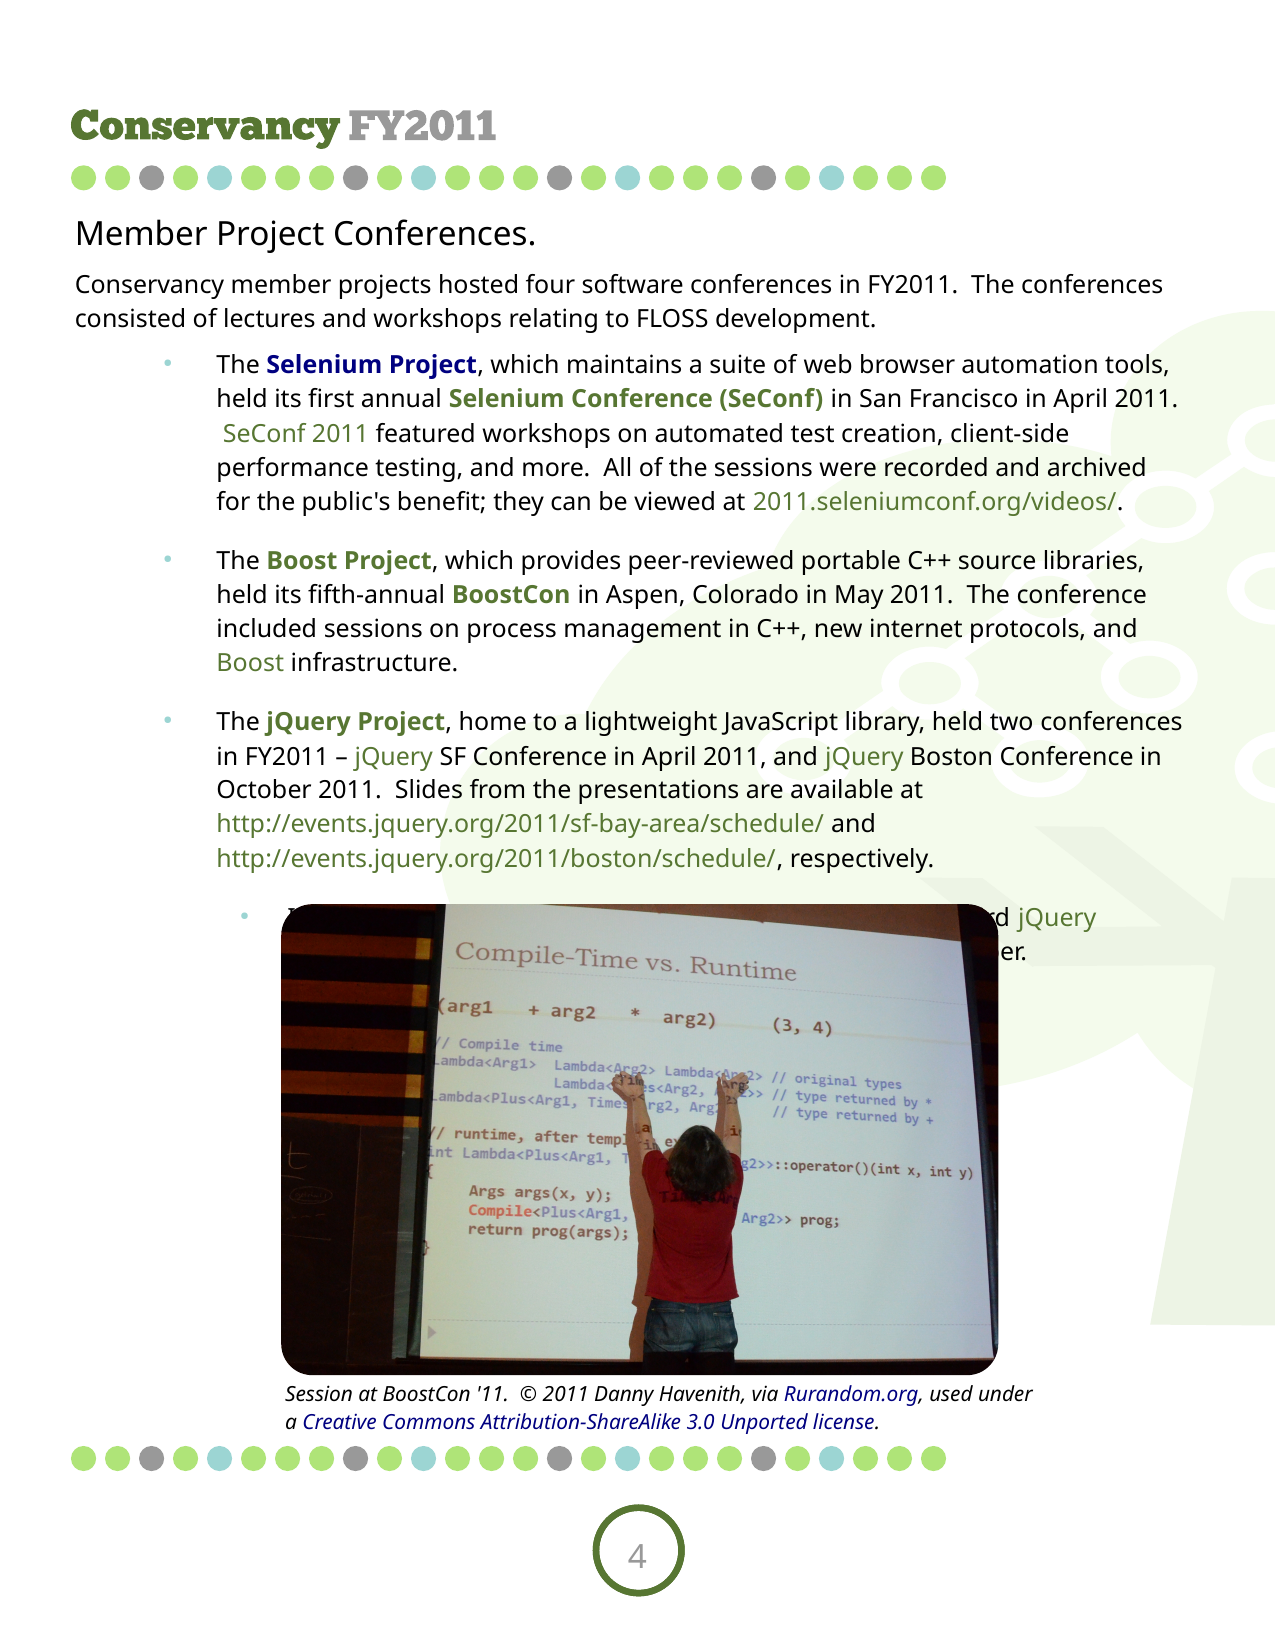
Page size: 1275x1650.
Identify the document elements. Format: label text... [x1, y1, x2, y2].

text_box [281, 904, 999, 1376]
list Member Project Conferences. Conservancy member projects hosted four software conferences in FY2011. The conferences consisted of lectures and workshops relating to FLOSS development. The Selenium Project, which maintains a suite of web browser automation tools, held its first annual Selenium Conference (SeConf) in San Francisco in April 2011. SeConf 2011 featured workshops on automated test creation, client-side performance testing, and more. All of the sessions were recorded and archived for the public's benefit; they can be viewed at 2011.seleniumconf.org/videos/. The Boost Project, which provides peer-reviewed portable C++ source libraries, held its fifth-annual BoostCon in Aspen, Colorado in May 2011. The conference included sessions on process management in C++, new internet protocols, and Boost infrastructure. The jQuery Project, home to a lightweight JavaScript library, held two conferences in FY2011 – jQuery SF Conference in April 2011, and jQuery Boston Conference in October 2011. Slides from the presentations are available at http://events.jquery.org/2011/sf-bay-area/schedule/ and http://events.jquery.org/2011/boston/schedule/, respectively. In addition, Conservancy contracted out the hosting of a third jQuery conference, held in London in February 2012, to White October. [74, 210, 1186, 1426]
text_box Session at BoostCon '11. © 2011 Danny Havenith, via Rurandom.org, used under a Creative Commons Attribution-ShareAlike 3.0 Unported license. [270, 1371, 1023, 1438]
